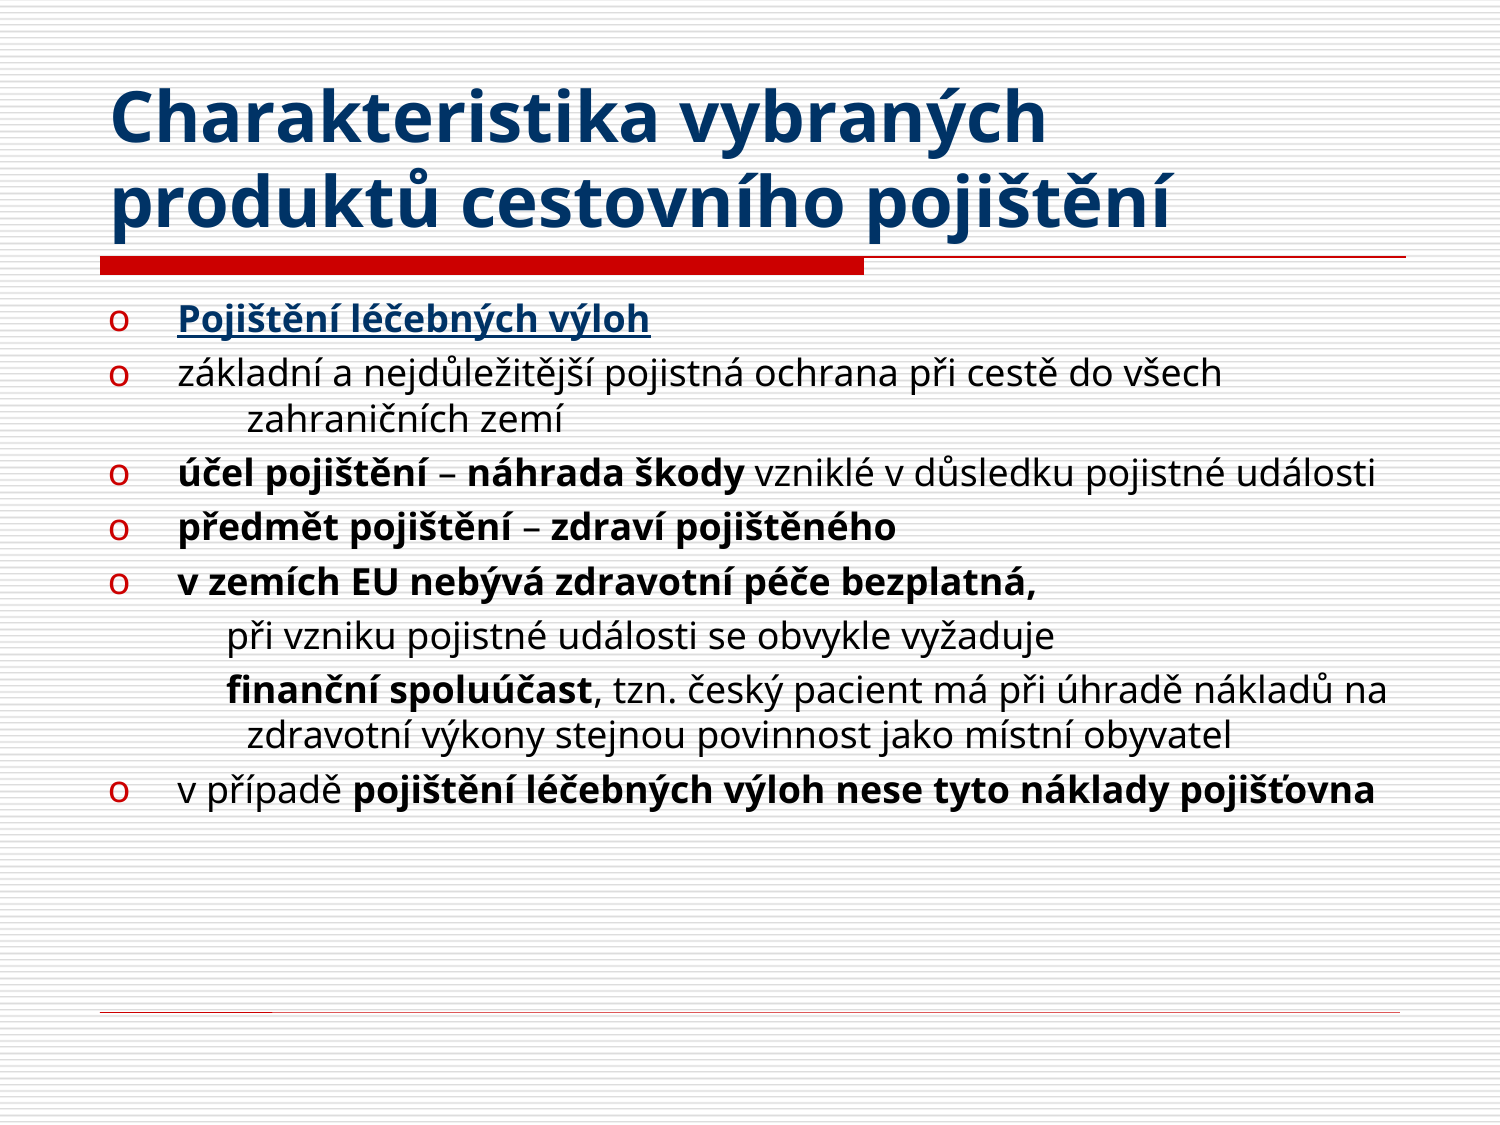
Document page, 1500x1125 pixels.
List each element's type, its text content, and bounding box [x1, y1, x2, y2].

title Charakteristika vybraných produktů cestovního pojištění [94, 50, 1407, 250]
list Pojištění léčebných výloh základní a nejdůležitější pojistná ochrana při cestě do všech zahraničních zemí účel pojištění – náhrada škody vzniklé v důsledku pojistné události předmět pojištění – zdraví pojištěného v zemích EU nebývá zdravotní péče bezplatná, při vzniku pojistné události se obvykle vyžaduje finanční spoluúčast, tzn. český pacient má při úhradě nákladů na zdravotní výkony stejnou povinnost jako místní obyvatel v případě pojištění léčebných výloh nese tyto náklady pojišťovna [92, 287, 1406, 988]
